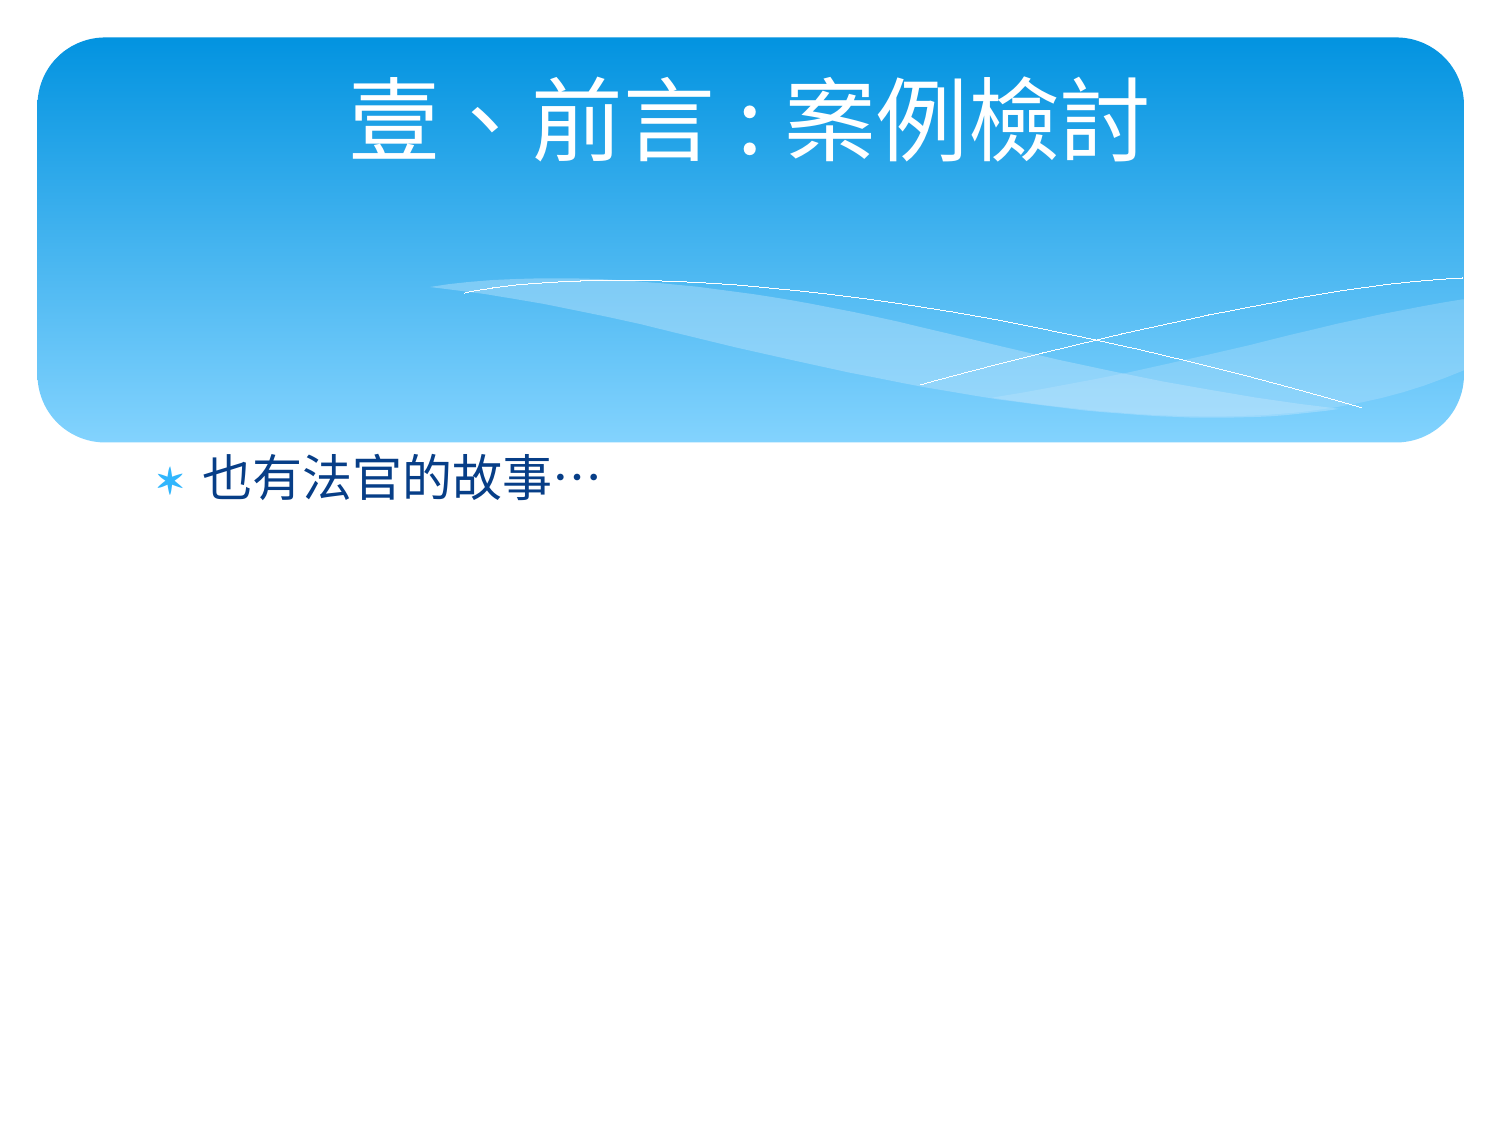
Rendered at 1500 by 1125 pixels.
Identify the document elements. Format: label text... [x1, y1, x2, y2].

title 壹、前言:案例檢討 [75, 55, 1425, 261]
list 也有法官的故事… [143, 438, 1359, 1005]
